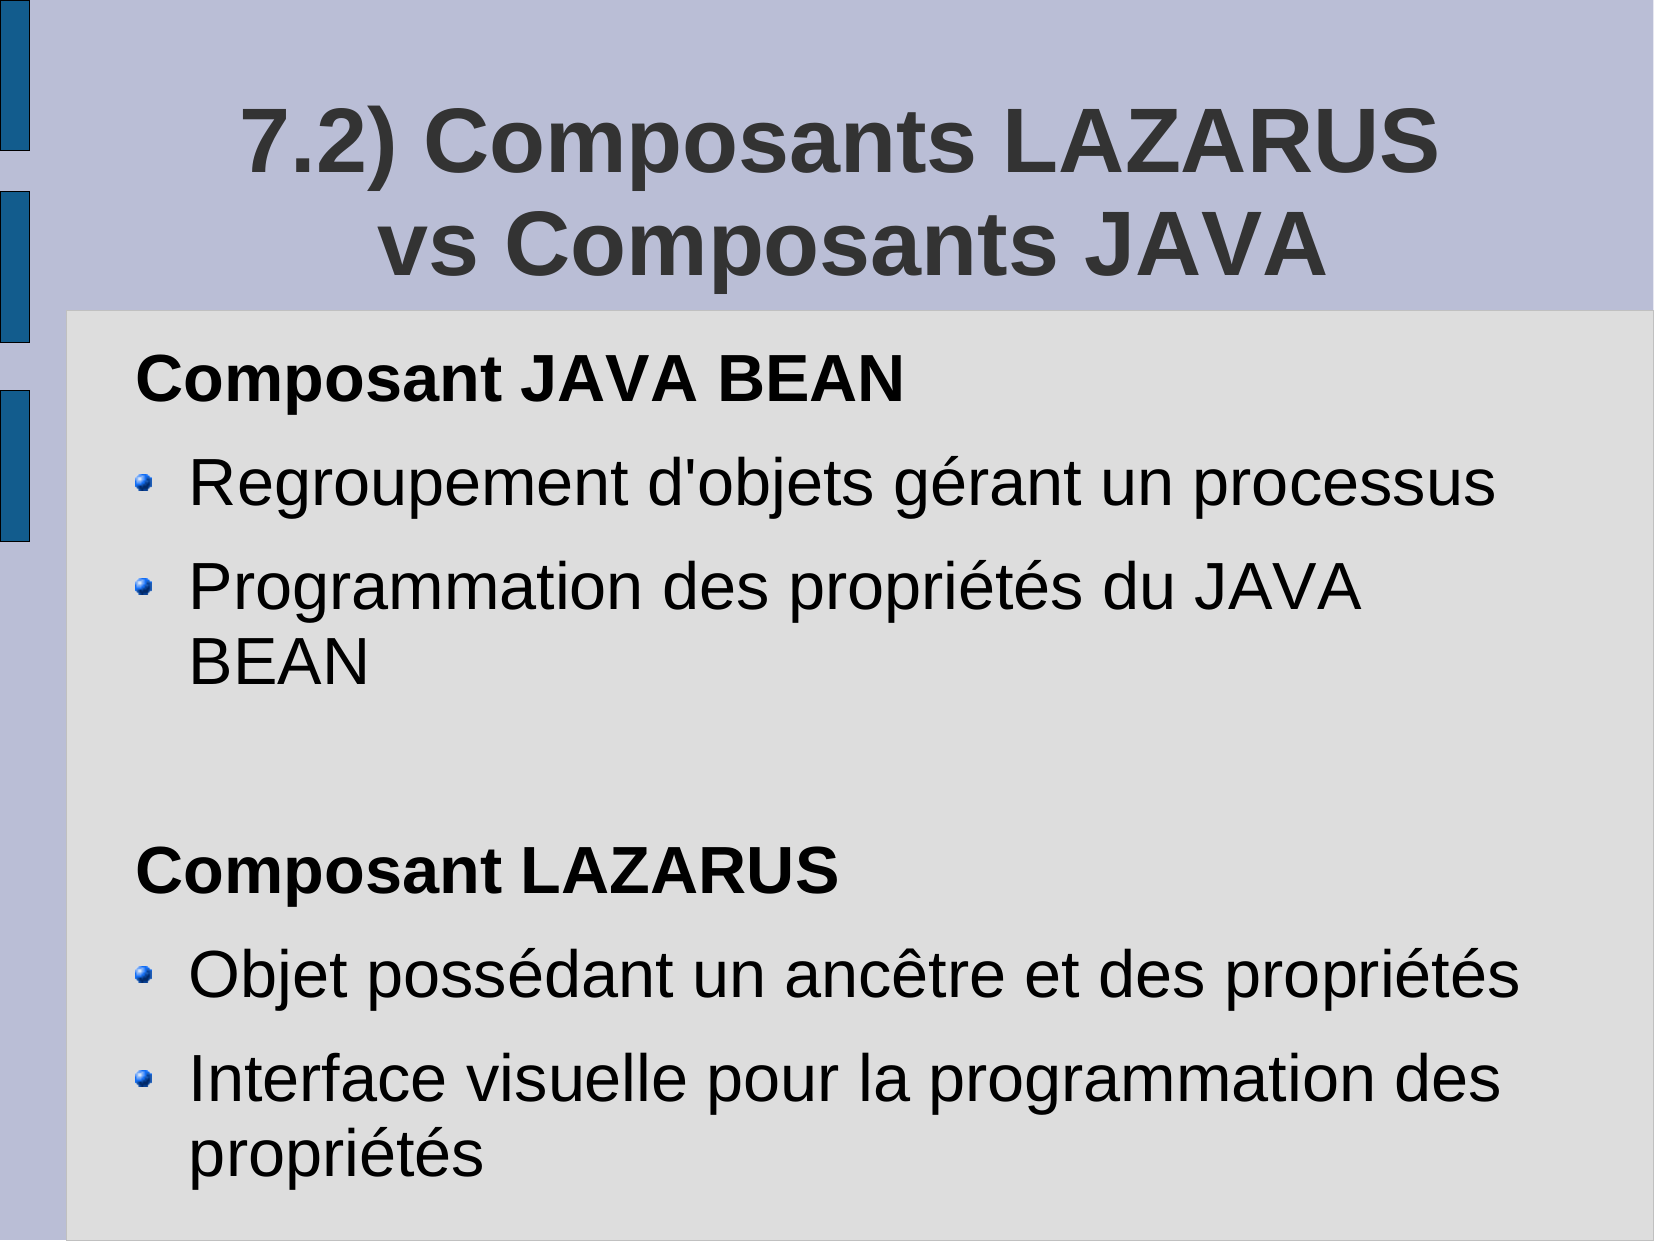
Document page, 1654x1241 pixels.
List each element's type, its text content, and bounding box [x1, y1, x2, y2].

title 7.2) Composants LAZARUS vs Composants JAVA [118, 88, 1531, 296]
list Composant JAVA BEAN Regroupement d'objets gérant un processus Programmation des propriétés du JAVA BEAN Composant LAZARUS Objet possédant un ancêtre et des propriétés Interface visuelle pour la programmation des propriétés [118, 340, 1531, 1191]
